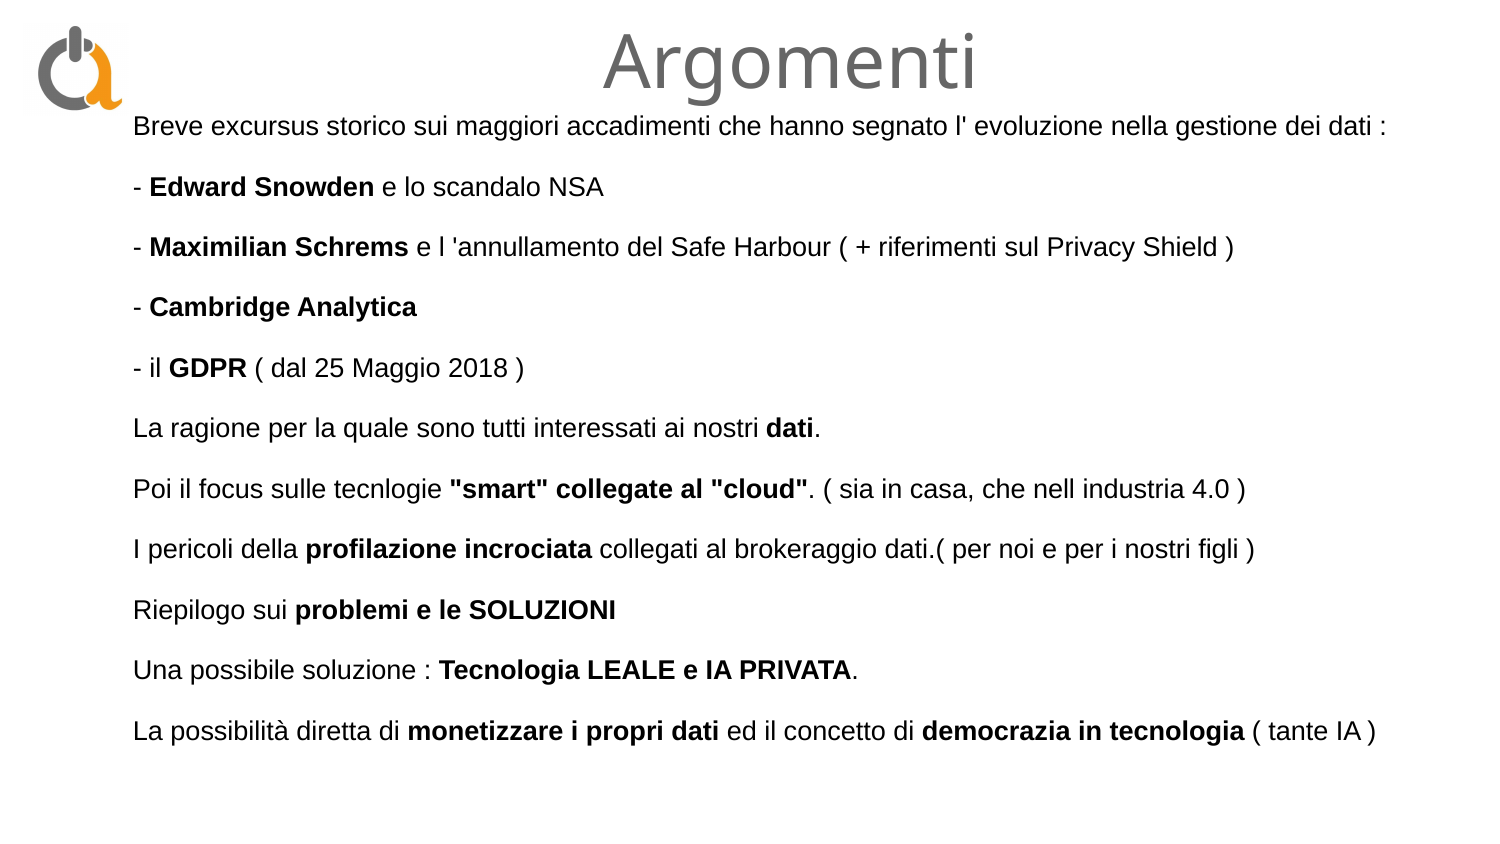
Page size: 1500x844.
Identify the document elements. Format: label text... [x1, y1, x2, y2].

text_box Breve excursus storico sui maggiori accadimenti che hanno segnato l' evoluzione nella gestione dei dati : - Edward Snowden e lo scandalo NSA - Maximilian Schrems e l 'annullamento del Safe Harbour ( + riferimenti sul Privacy Shield ) - Cambridge Analytica - il GDPR ( dal 25 Maggio 2018 ) La ragione per la quale sono tutti interessati ai nostri dati. Poi il focus sulle tecnlogie "smart" collegate al "cloud". ( sia in casa, che nell industria 4.0 ) I pericoli della profilazione incrociata collegati al brokeraggio dati.( per noi e per i nostri figli ) Riepilogo sui problemi e le SOLUZIONI Una possibile soluzione : Tecnologia LEALE e IA PRIVATA. La possibilità diretta di monetizzare i propri dati ed il concetto di democrazia in tecnologia ( tante IA ) [118, 70, 1430, 820]
picture [23, 23, 129, 116]
title Argomenti [177, 11, 1426, 107]
